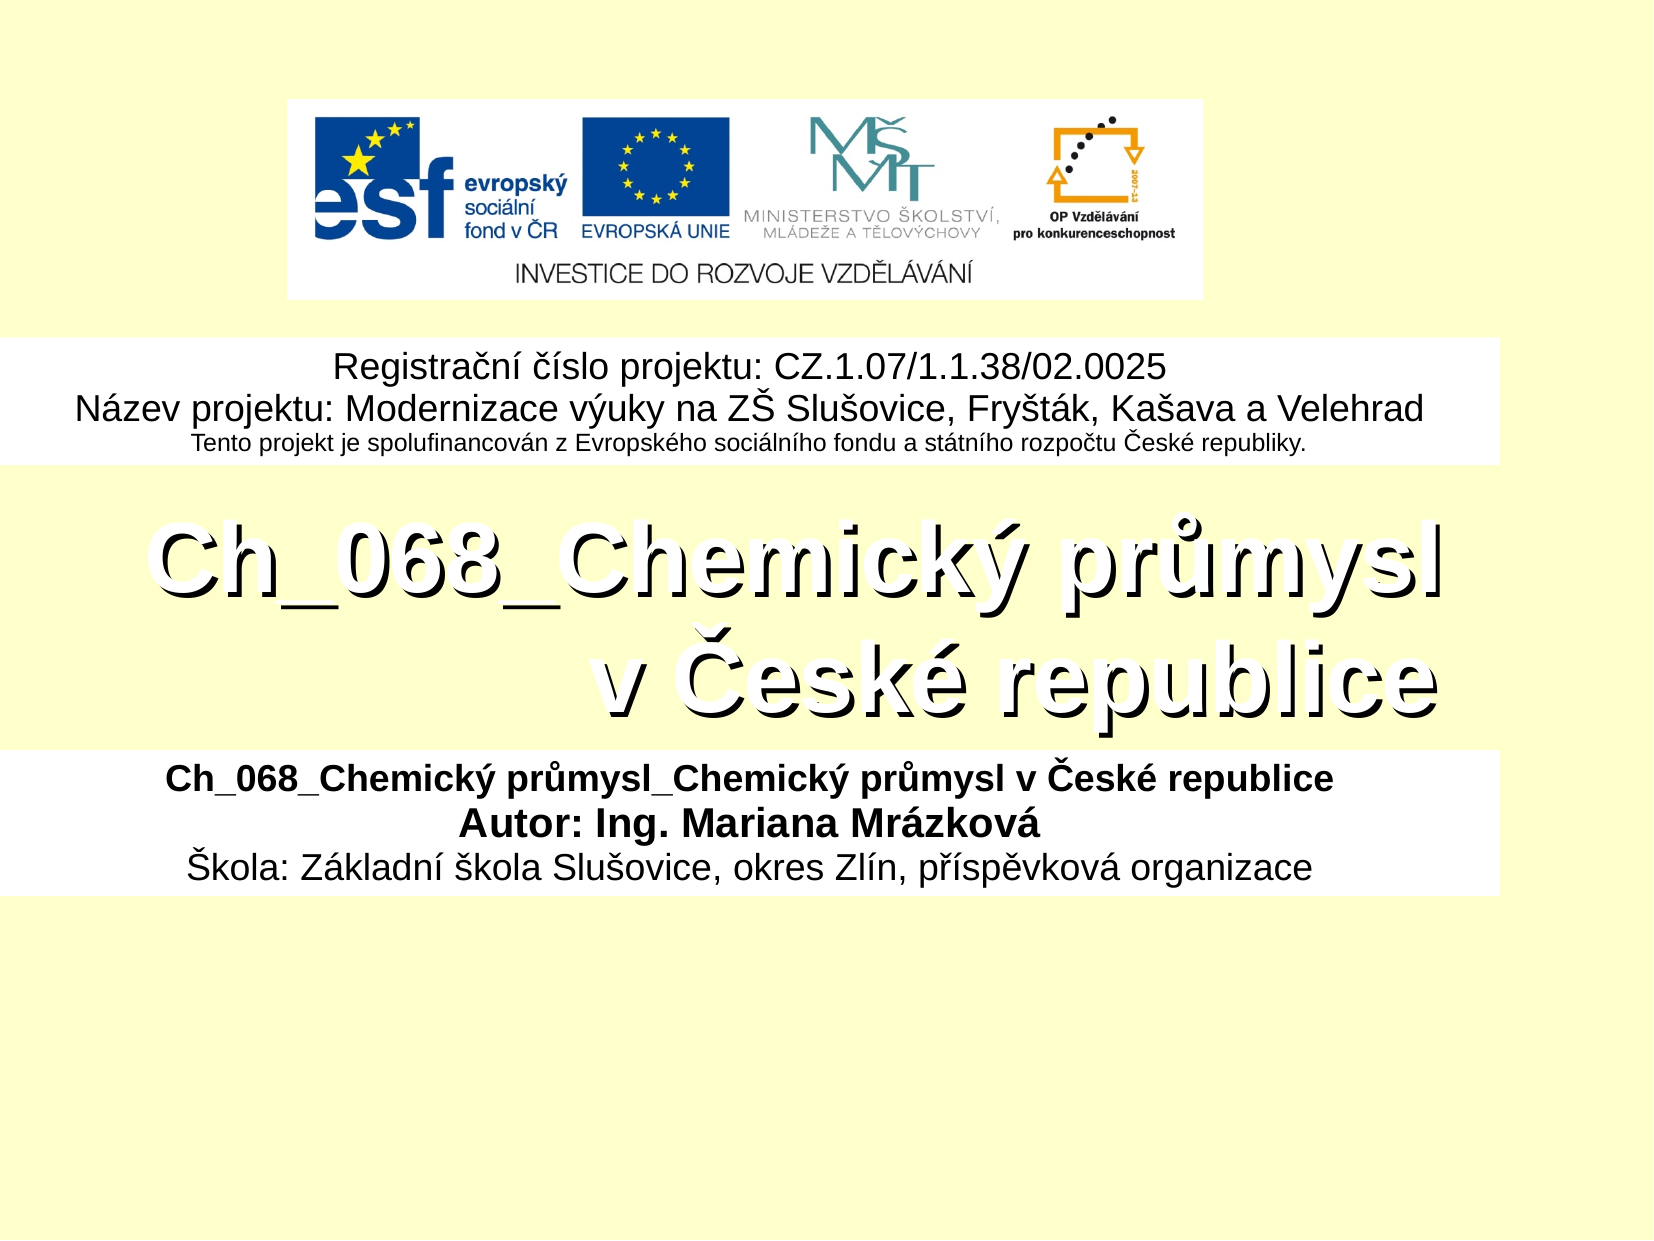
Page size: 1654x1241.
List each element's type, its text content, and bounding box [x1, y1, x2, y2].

picture [287, 99, 1203, 300]
text_box Registrační číslo projektu: CZ.1.07/1.1.38/02.0025 Název projektu: Modernizace výuky na ZŠ Slušovice, Fryšták, Kašava a Velehrad Tento projekt je spolufinancován z Evropského sociálního fondu a státního rozpočtu České republiky. [0, 337, 1501, 465]
text_box Ch_068_Chemický průmysl_Chemický průmysl v České republice Autor: Ing. Mariana Mrázková Škola: Základní škola Slušovice, okres Zlín, příspěvková organizace [0, 750, 1501, 896]
title Ch_068_Chemický průmysl v České republice [130, 484, 1524, 741]
